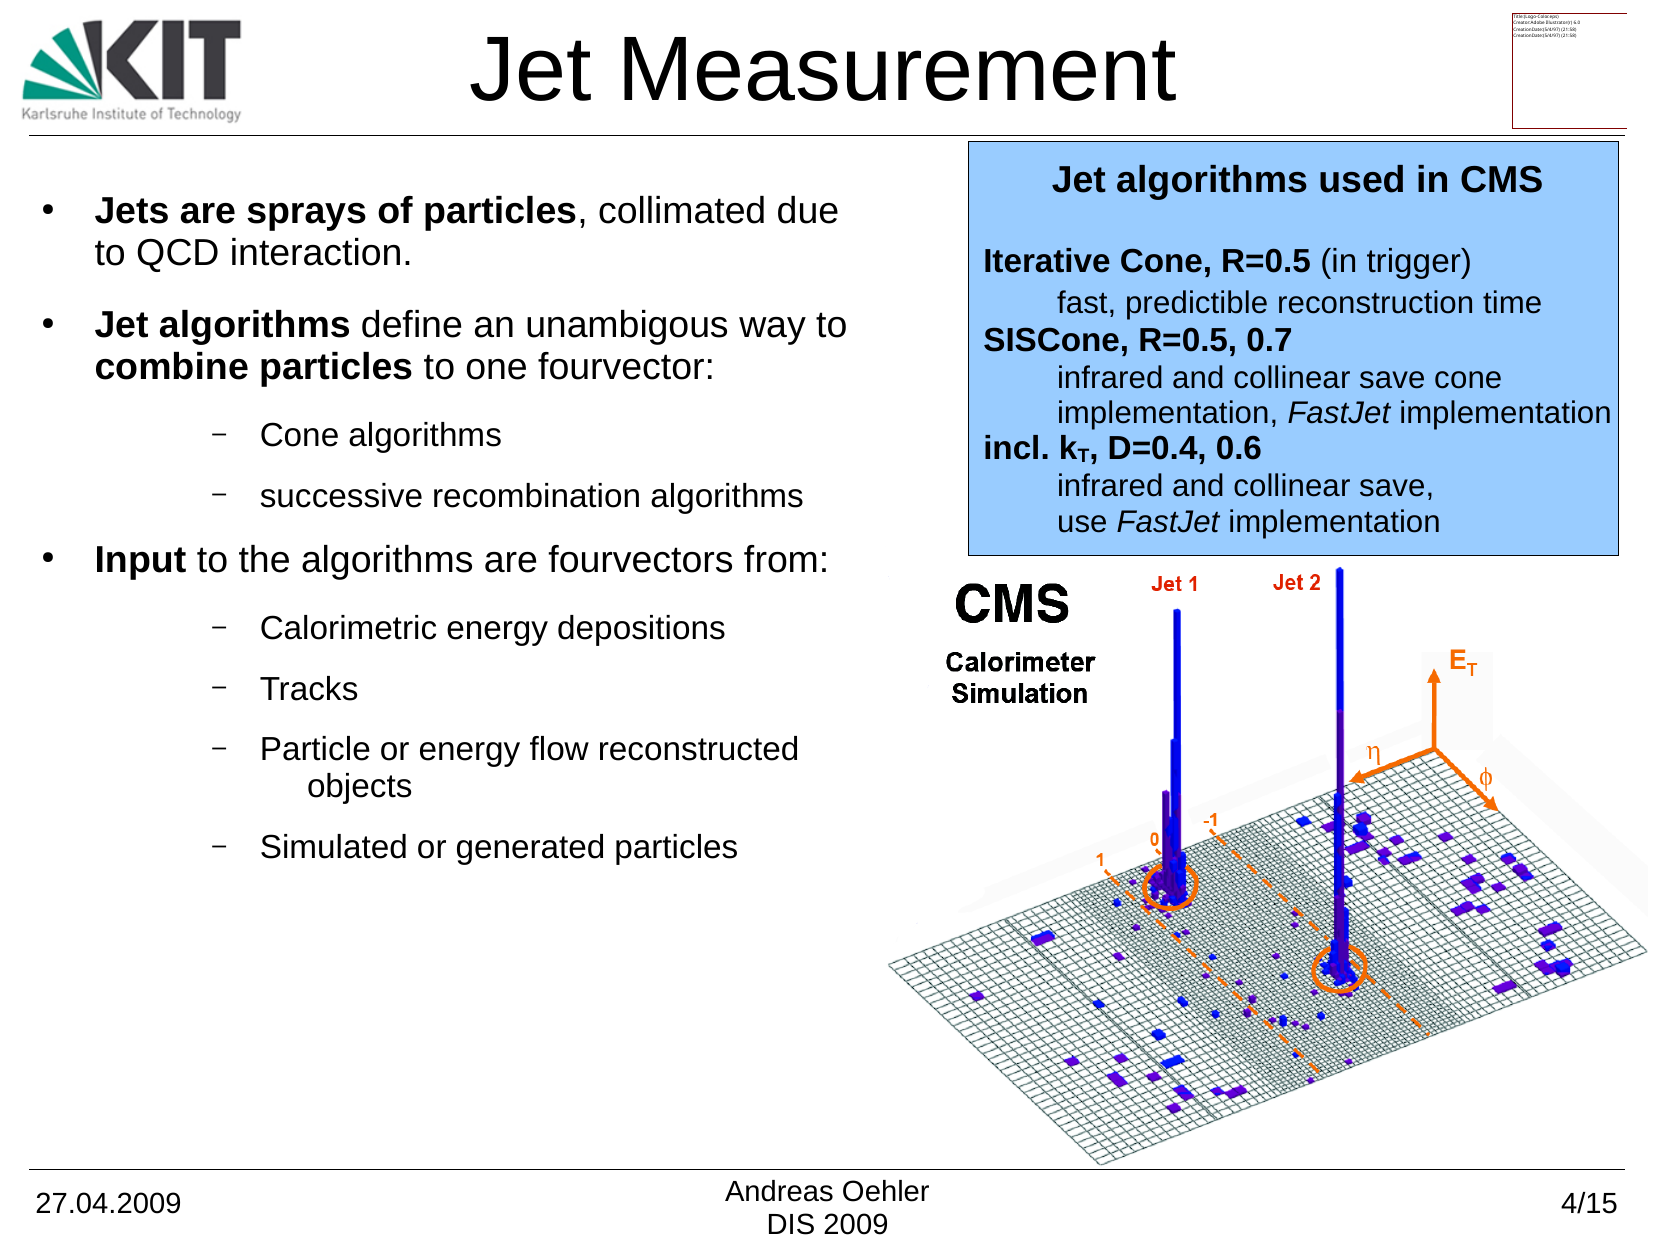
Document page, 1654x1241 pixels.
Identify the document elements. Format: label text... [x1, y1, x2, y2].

text_box Jet algorithms used in CMS Iterative Cone, R=0.5 (in trigger) fast, predictible reconstruction time SISCone, R=0.5, 0.7 infrared and collinear save cone implementation, FastJet implementation incl. kT, D=0.4, 0.6 infrared and collinear save, use FastJet implementation [968, 141, 1619, 556]
list Jets are sprays of particles, collimated due to QCD interaction. Jet algorithms define an unambigous way to combine particles to one fourvector: Cone algorithms successive recombination algorithms Input to the algorithms are fourvectors from: Calorimetric energy depositions Tracks Particle or energy flow reconstructed objects Simulated or generated particles [23, 189, 857, 1093]
picture [885, 507, 1648, 1168]
picture [11, 15, 251, 128]
title Jet Measurement [82, 17, 1565, 121]
